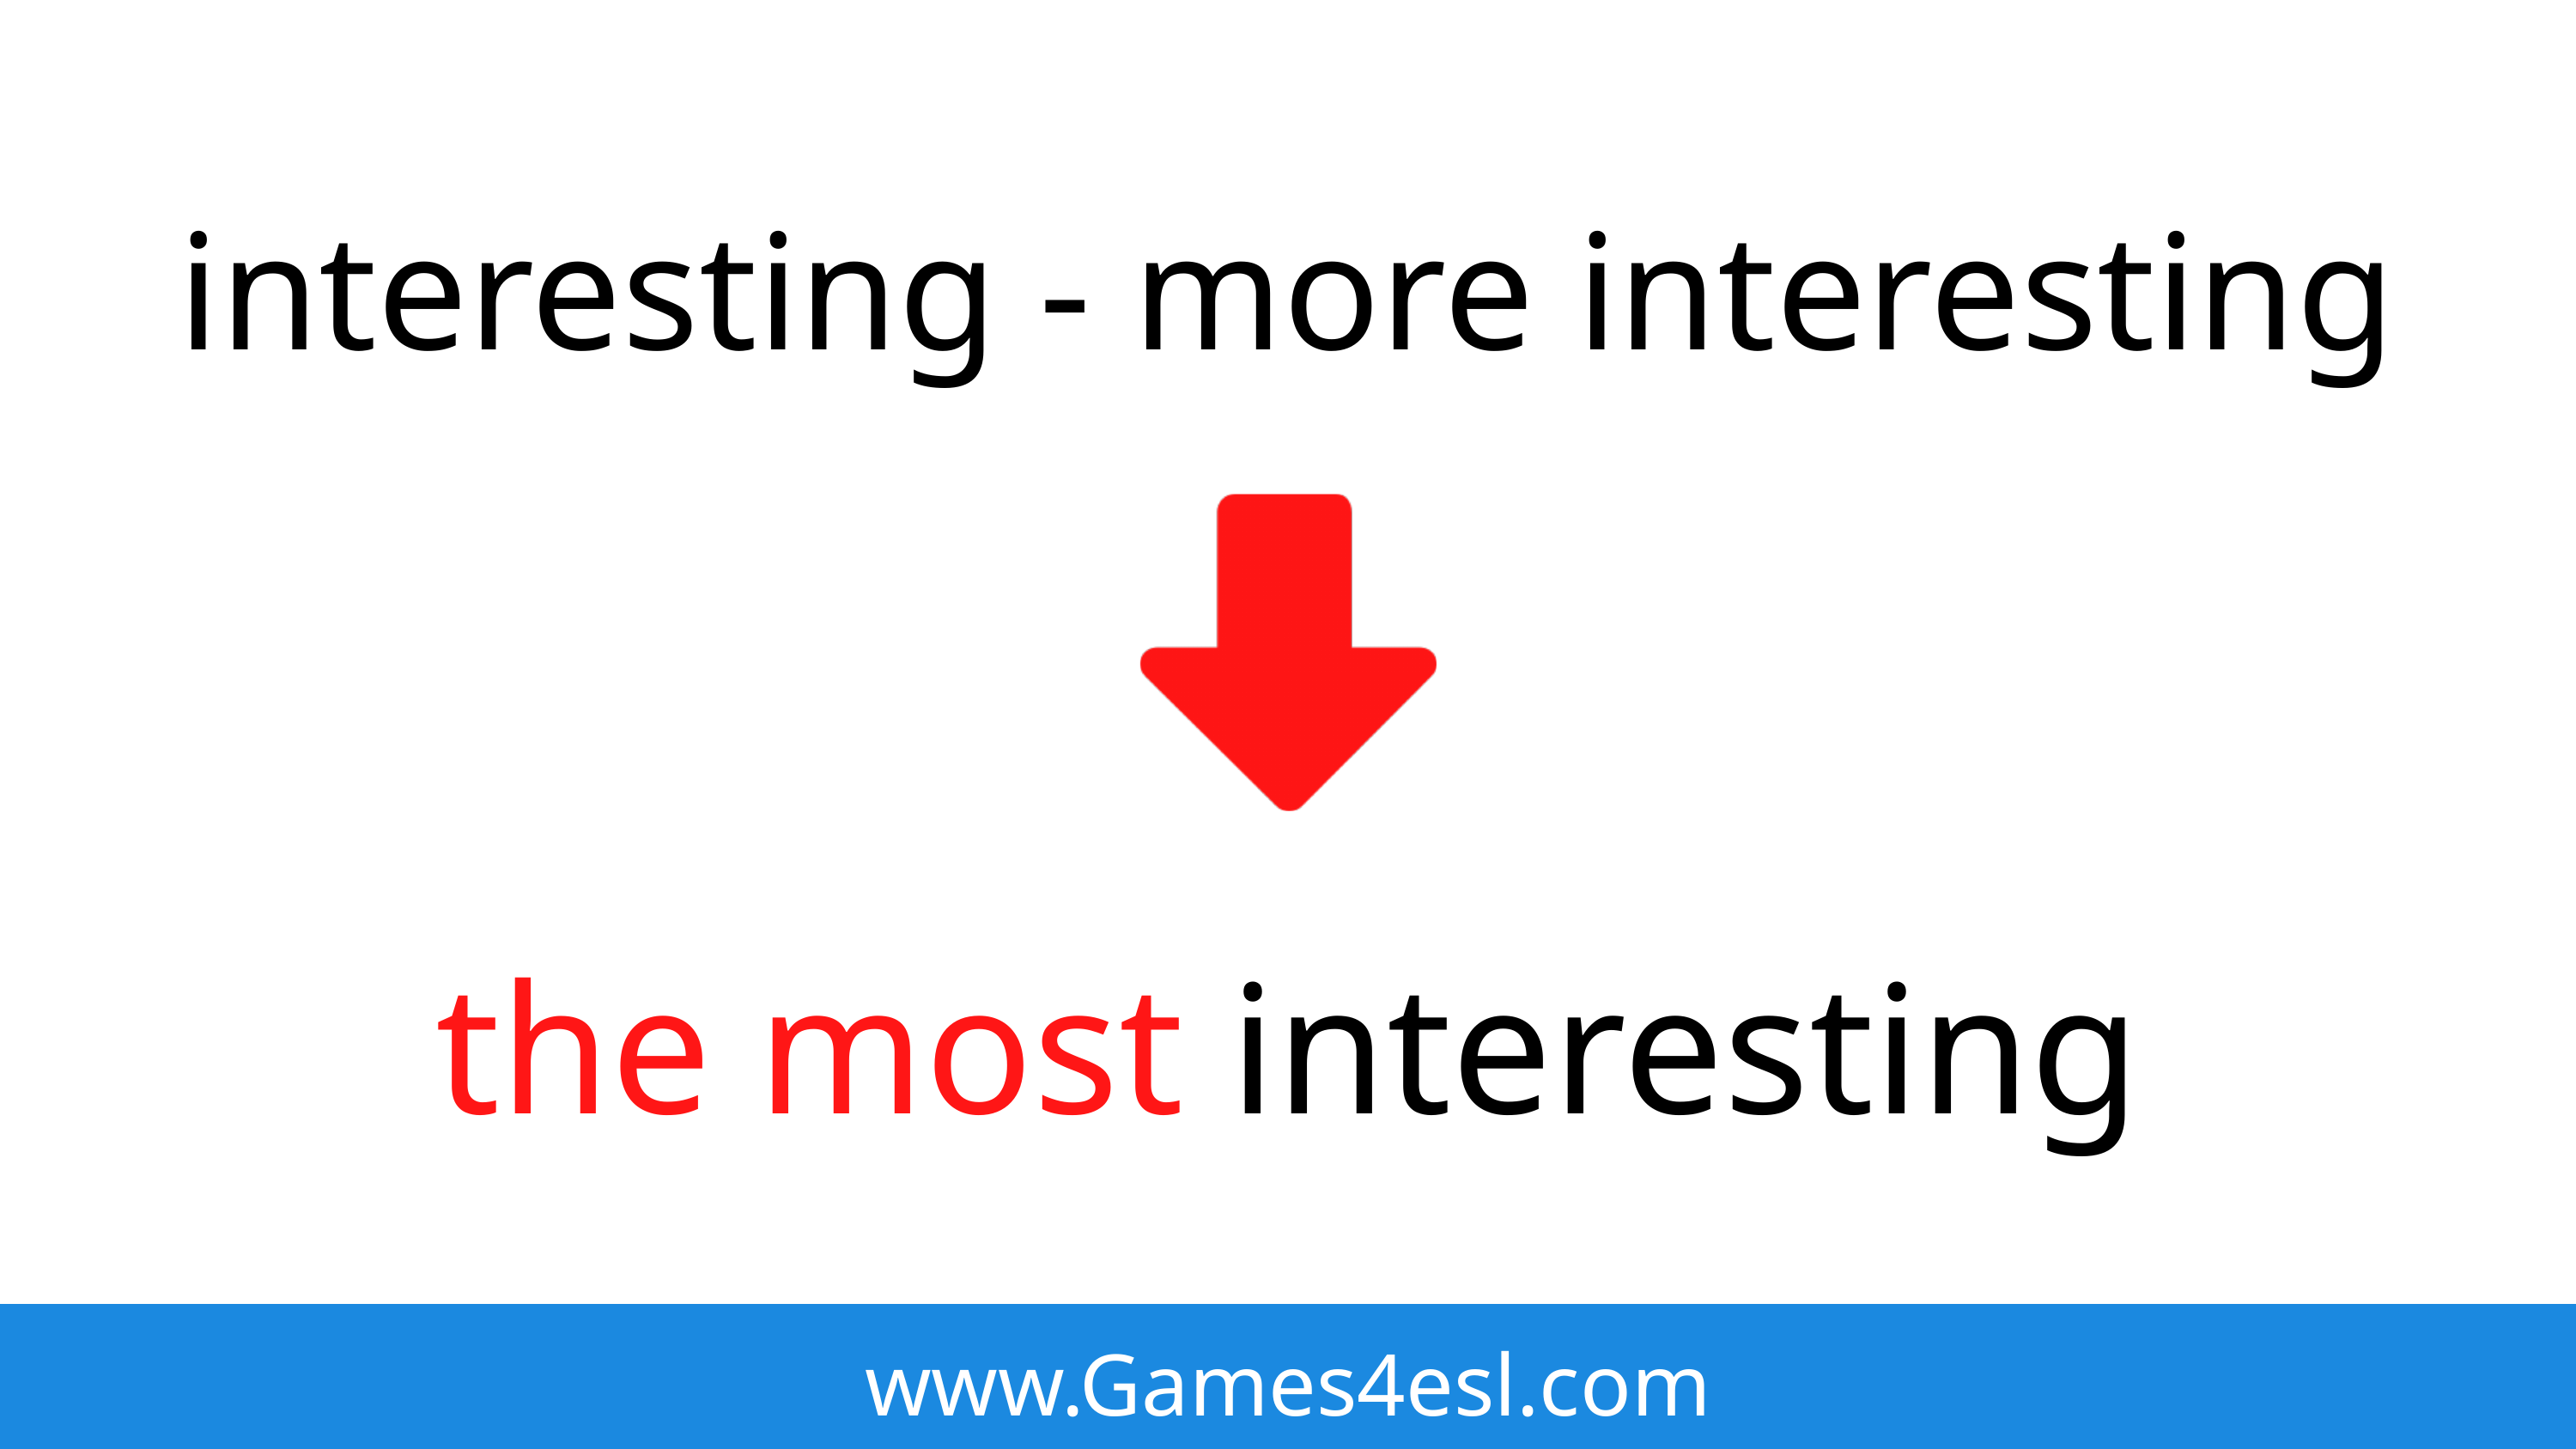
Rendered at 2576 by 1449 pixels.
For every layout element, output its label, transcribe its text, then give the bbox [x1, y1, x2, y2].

text_box interesting - more interesting [0, 156, 2576, 369]
picture [1139, 494, 1437, 811]
text_box [0, 1304, 2576, 1449]
text_box the most interesting [204, 899, 2372, 1137]
text_box www.Games4esl.com [842, 1314, 1734, 1426]
